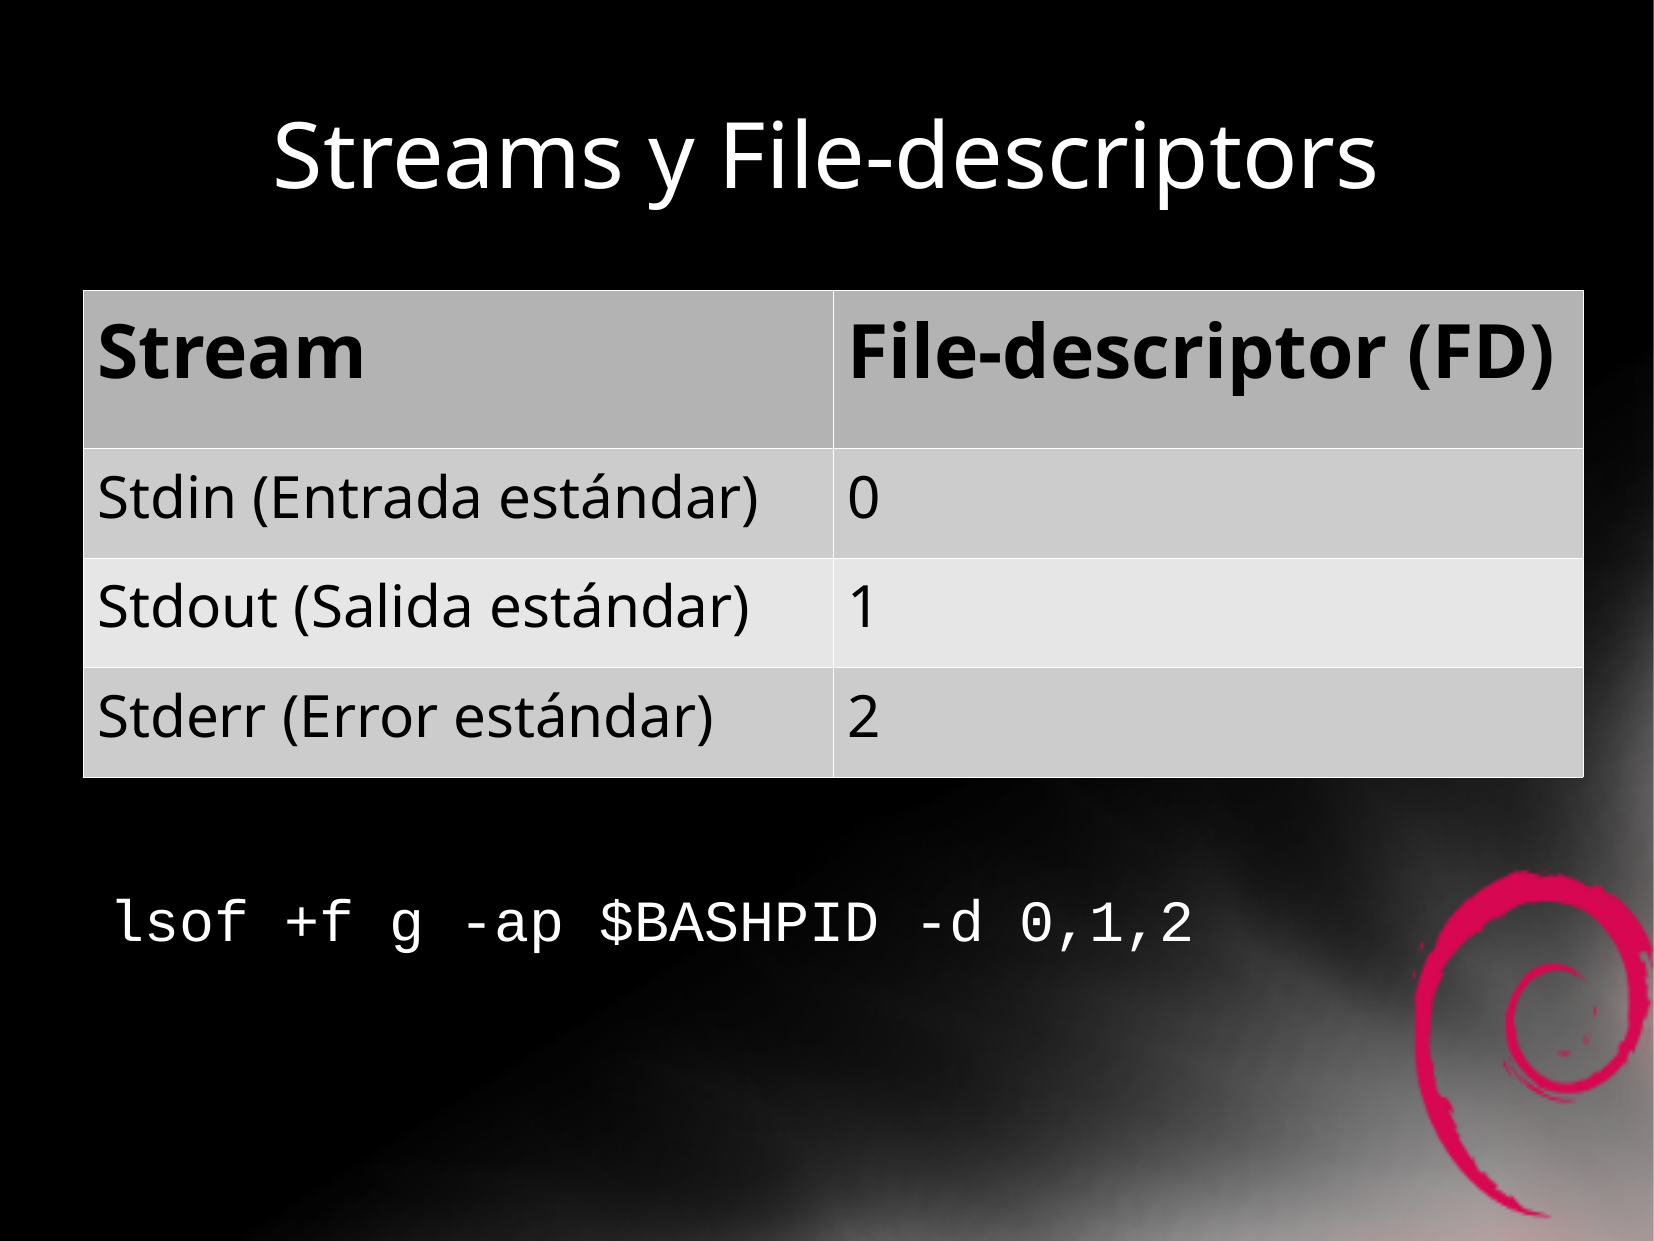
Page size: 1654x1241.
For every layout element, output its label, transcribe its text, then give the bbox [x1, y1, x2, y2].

table_cell 2 [834, 668, 1583, 777]
table_cell 1 [834, 559, 1583, 667]
table_cell 0 [834, 449, 1583, 558]
text_box lsof +f g -ap $BASHPID -d 0,1,2 [94, 885, 1583, 967]
table_header File-descriptor (FD) [834, 291, 1583, 448]
table_cell Stdout (Salida estándar) [84, 559, 833, 667]
title Streams y File-descriptors [82, 49, 1571, 257]
table_cell Stdin (Entrada estándar) [84, 449, 833, 558]
table_cell Stderr (Error estándar) [84, 668, 833, 777]
picture [0, 0, 1654, 1241]
table_header Stream [84, 291, 833, 448]
